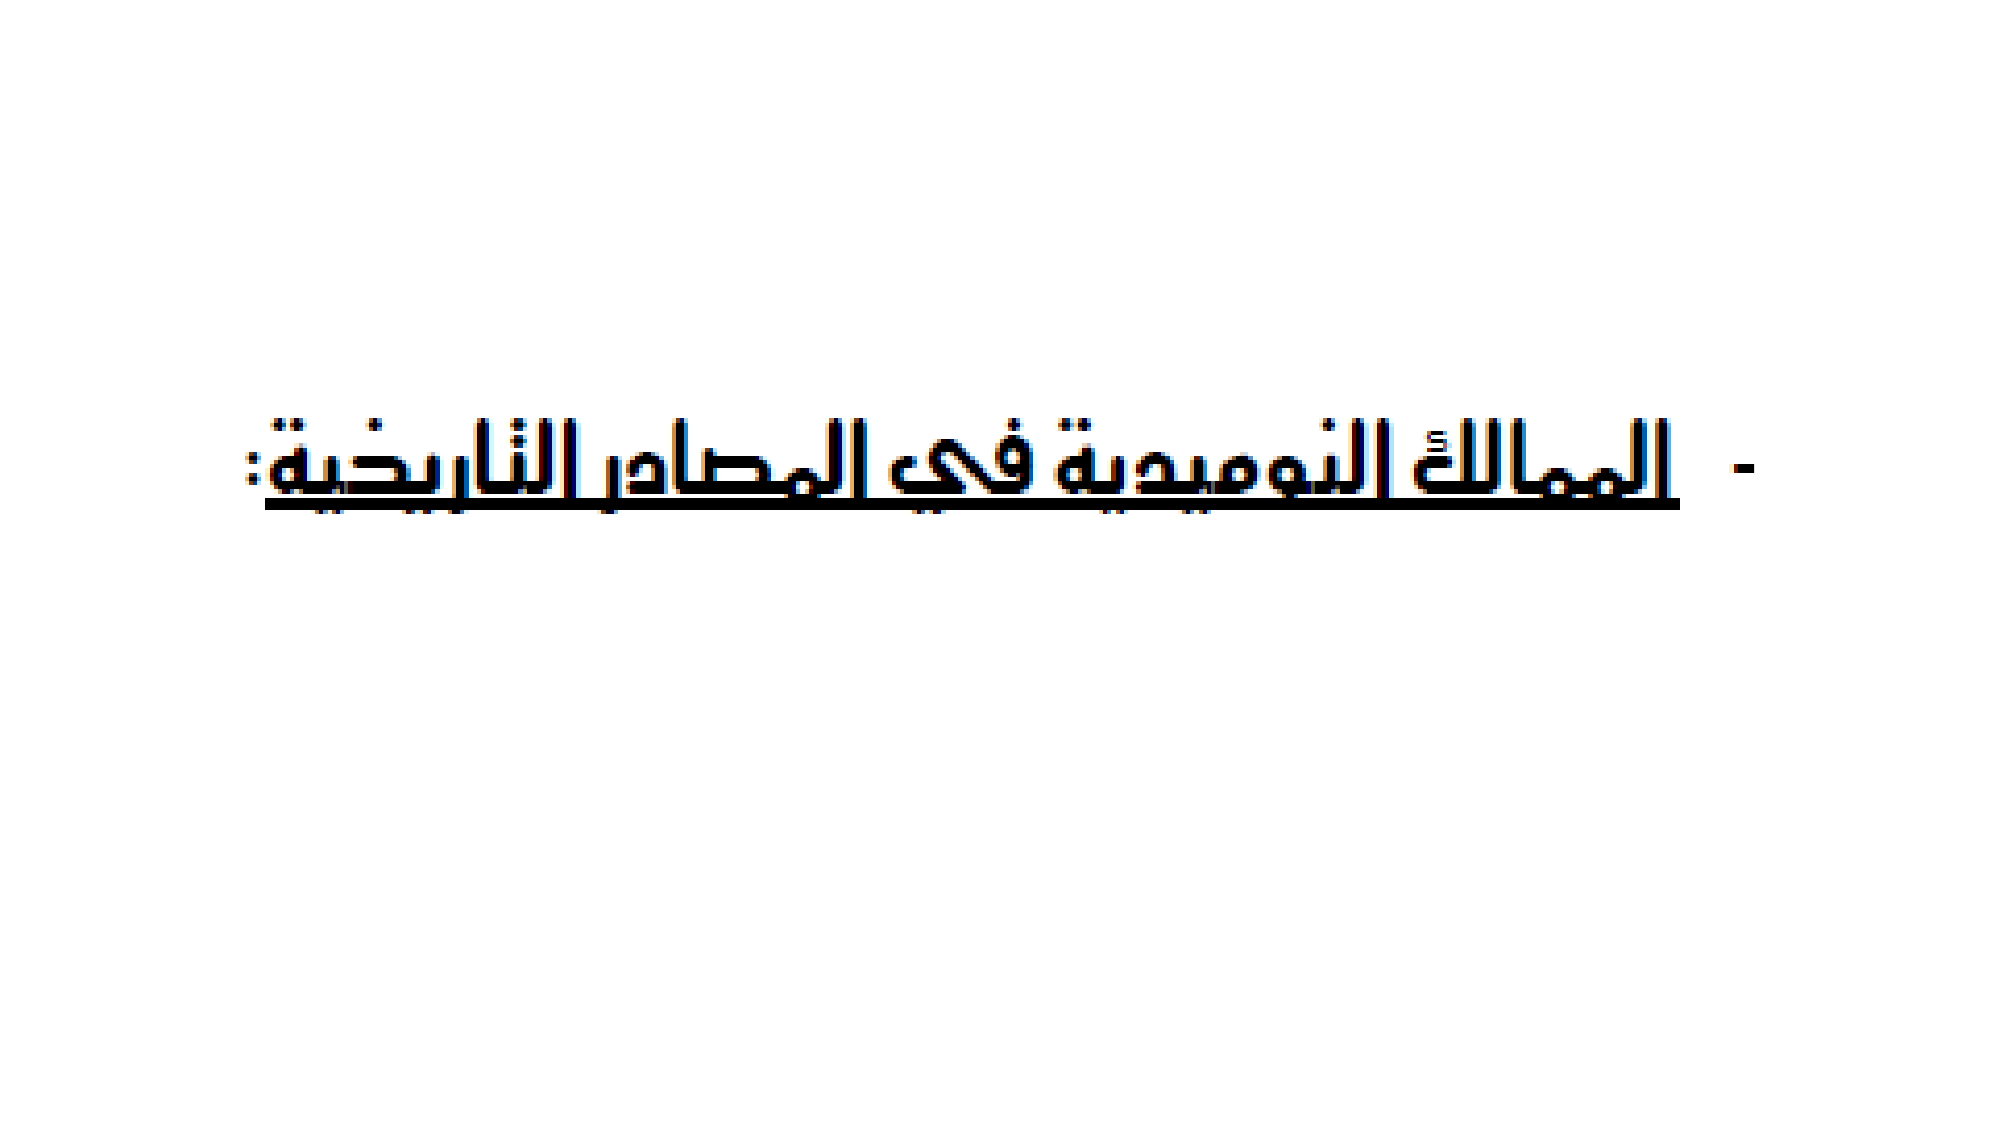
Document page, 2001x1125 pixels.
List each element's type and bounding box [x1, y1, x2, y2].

picture [212, 352, 1755, 632]
